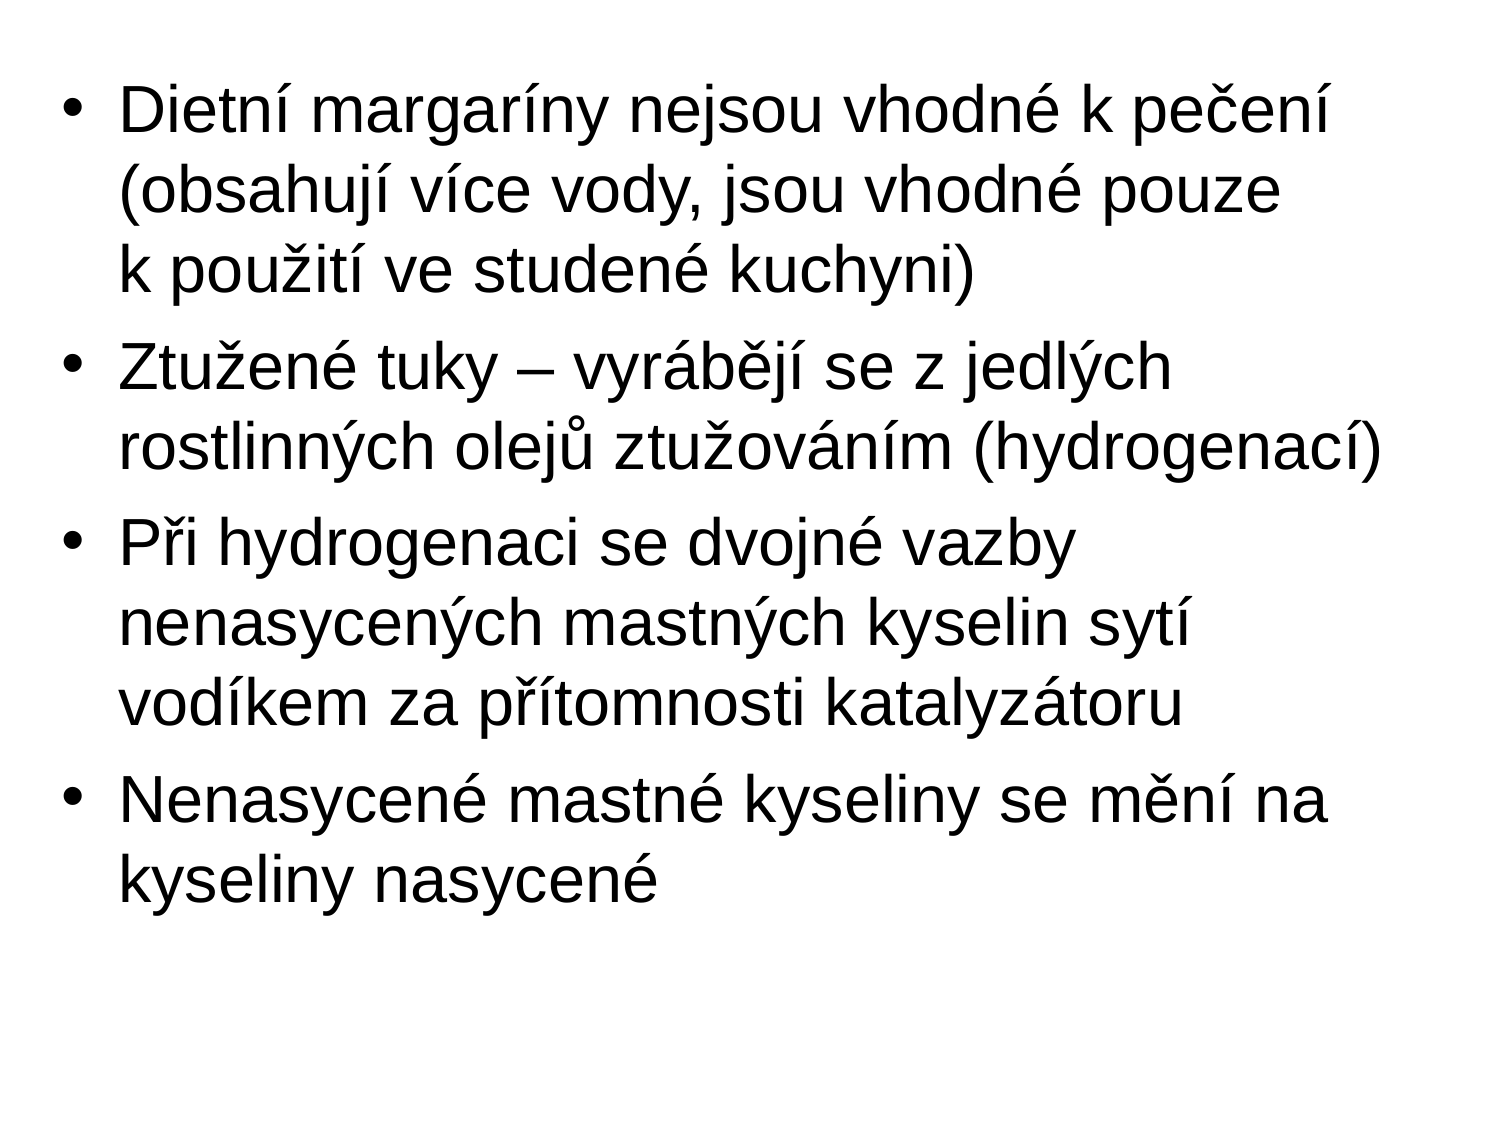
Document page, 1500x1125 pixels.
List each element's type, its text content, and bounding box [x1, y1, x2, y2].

list Dietní margaríny nejsou vhodné k pečení (obsahují více vody, jsou vhodné pouze k použití ve studené kuchyni) Ztužené tuky – vyrábějí se z jedlých rostlinných olejů ztužováním (hydrogenací) Při hydrogenaci se dvojné vazby nenasycených mastných kyselin sytí vodíkem za přítomnosti katalyzátoru Nenasycené mastné kyseliny se mění na kyseliny nasycené [46, 58, 1454, 1020]
